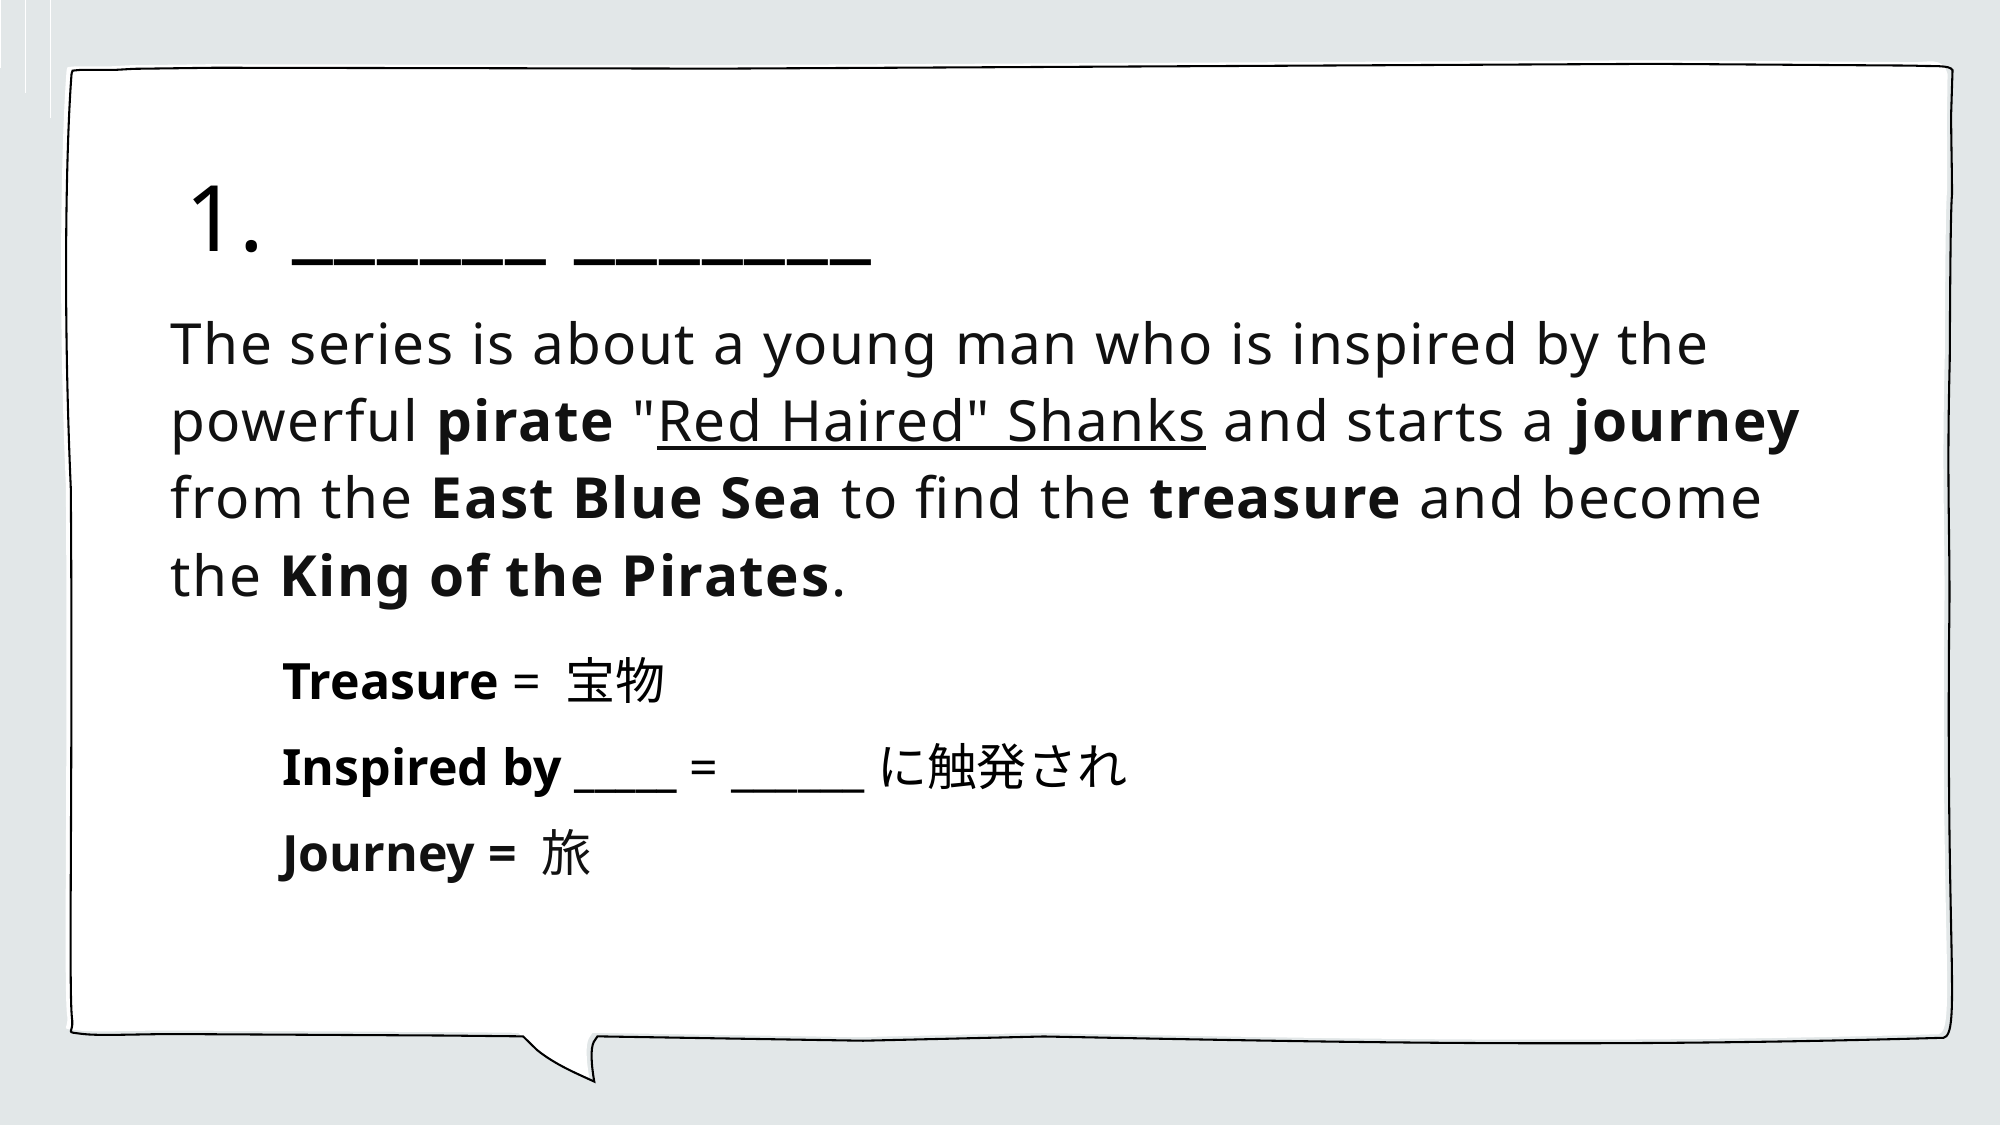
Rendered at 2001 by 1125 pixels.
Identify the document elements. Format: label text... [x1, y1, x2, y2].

text_box Journey = 旅 [267, 814, 1268, 890]
text_box Inspired by _____ = ______に触発され [267, 728, 1200, 805]
list The series is about a young man who is inspired by the powerful pirate "Red Haired" Shanks and starts a journey from the East Blue Sea to find the treasure and become the King of the Pirates. [152, 280, 1848, 624]
text_box Treasure = 宝物 [267, 642, 667, 719]
title 1. ______ _______ [167, 91, 1863, 324]
